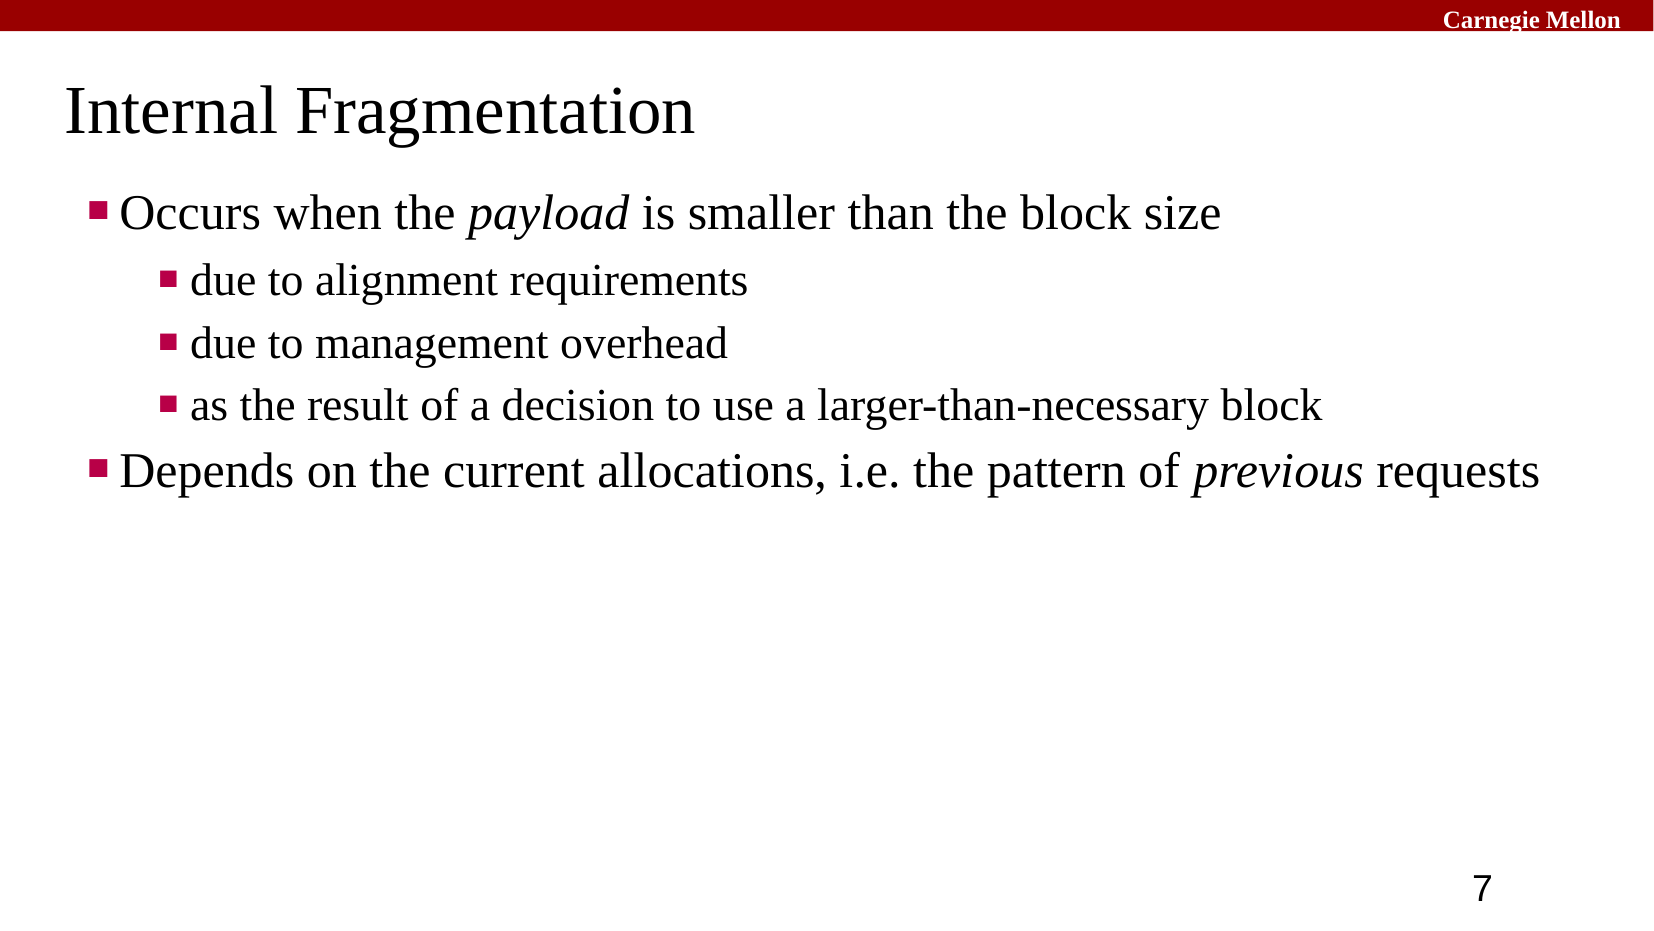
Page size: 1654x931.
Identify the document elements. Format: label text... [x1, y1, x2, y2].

title Internal Fragmentation [64, 58, 1576, 163]
list Occurs when the payload is smaller than the block size due to alignment requirements due to management overhead as the result of a decision to use a larger-than-necessary block Depends on the current allocations, i.e. the pattern of previous requests [71, 184, 1576, 859]
